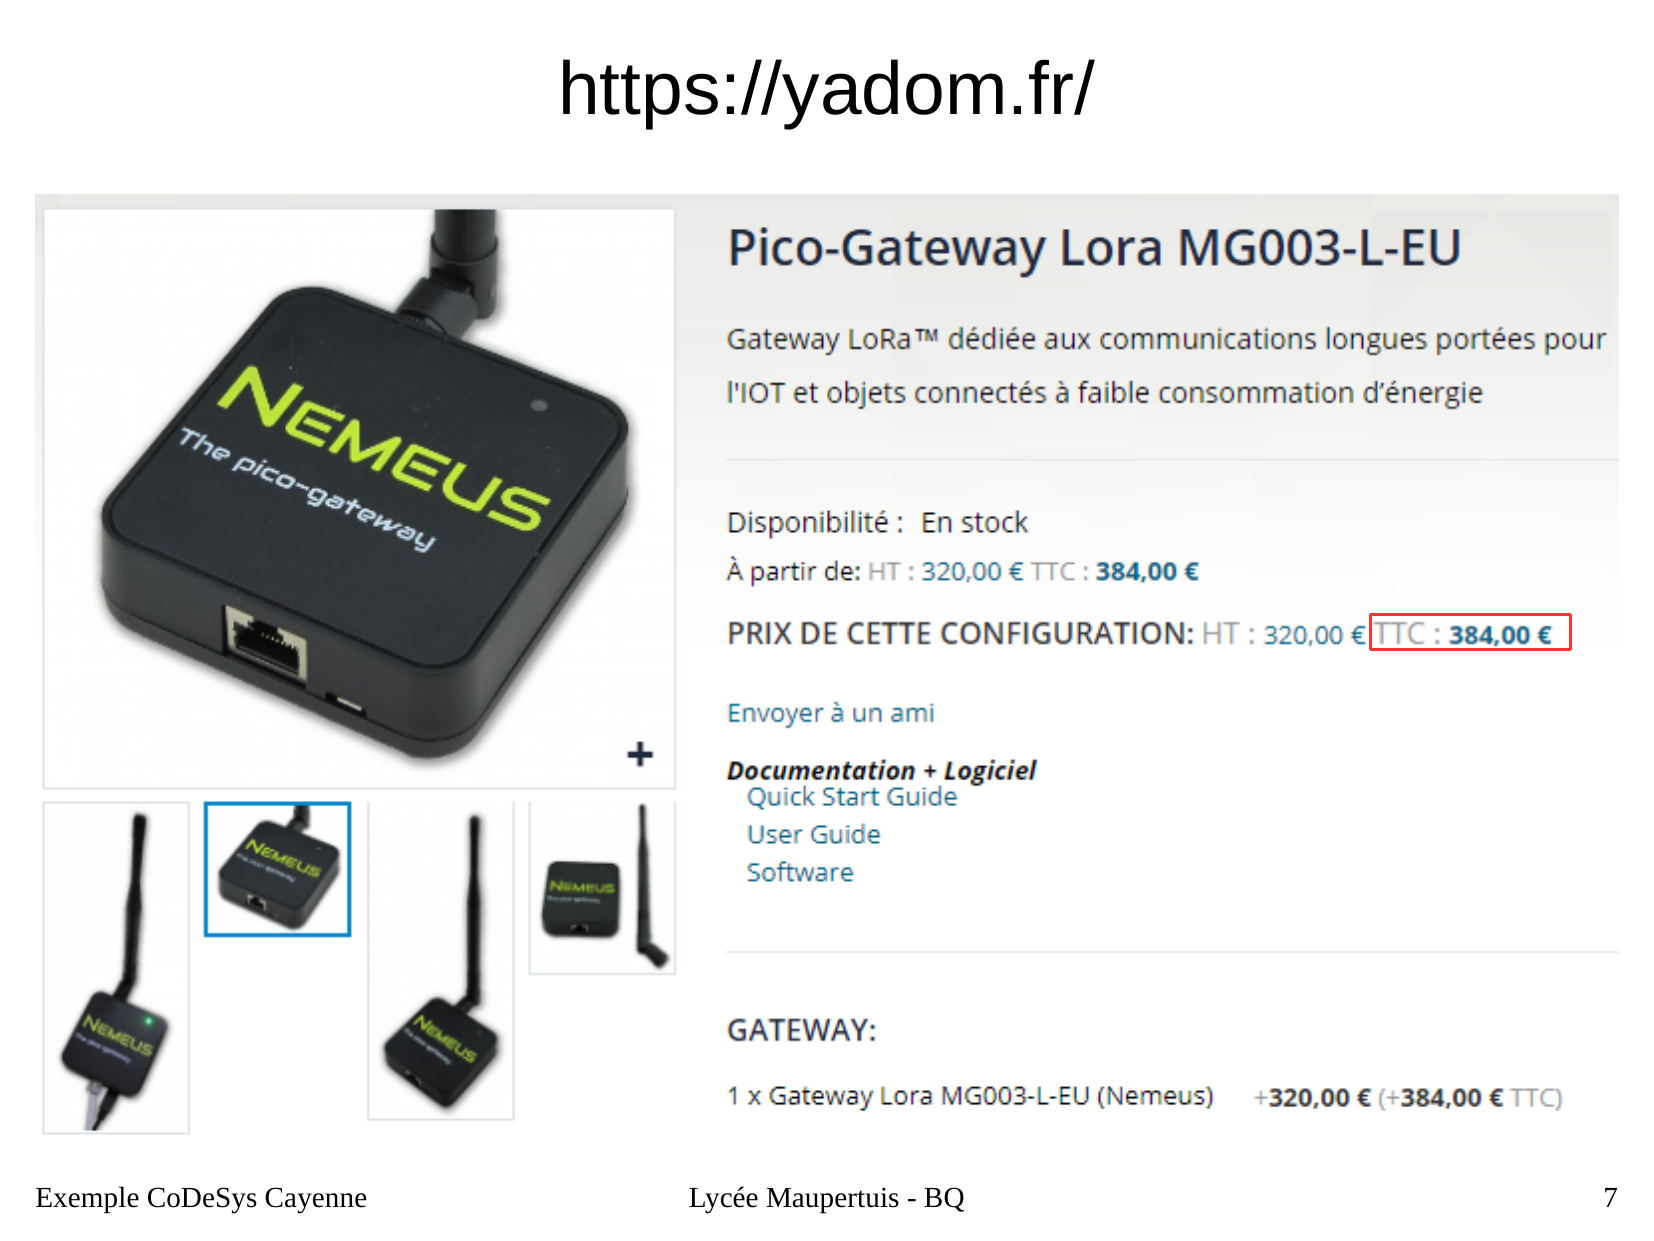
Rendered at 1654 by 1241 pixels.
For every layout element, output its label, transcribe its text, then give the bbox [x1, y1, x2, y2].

picture [35, 194, 1619, 1141]
title https://yadom.fr/ [35, 35, 1619, 142]
